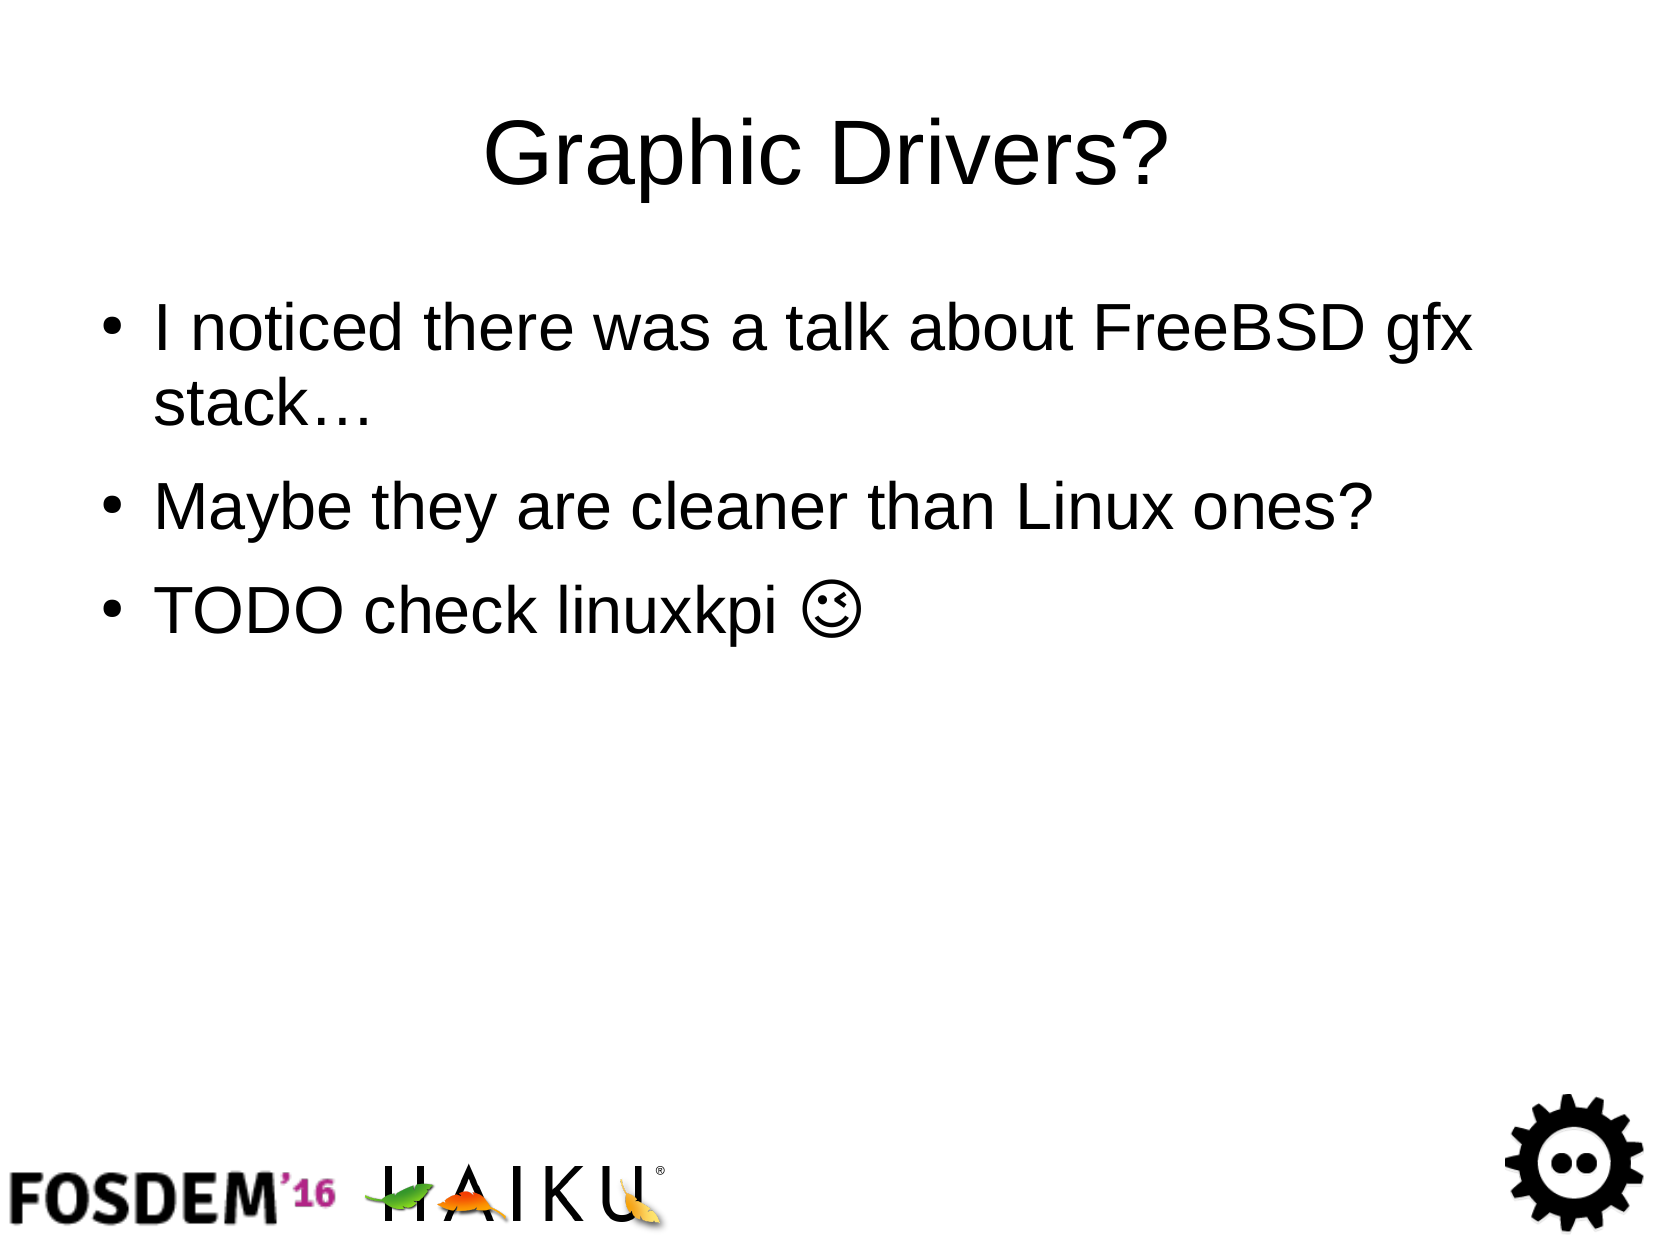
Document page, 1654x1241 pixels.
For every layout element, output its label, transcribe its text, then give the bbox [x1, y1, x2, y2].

title Graphic Drivers? [82, 49, 1571, 257]
picture [1505, 1094, 1648, 1235]
picture [0, 1152, 350, 1241]
list I noticed there was a talk about FreeBSD gfx stack… Maybe they are cleaner than Linux ones? TODO check linuxkpi 😉 [82, 290, 1571, 1010]
picture [363, 1163, 670, 1235]
